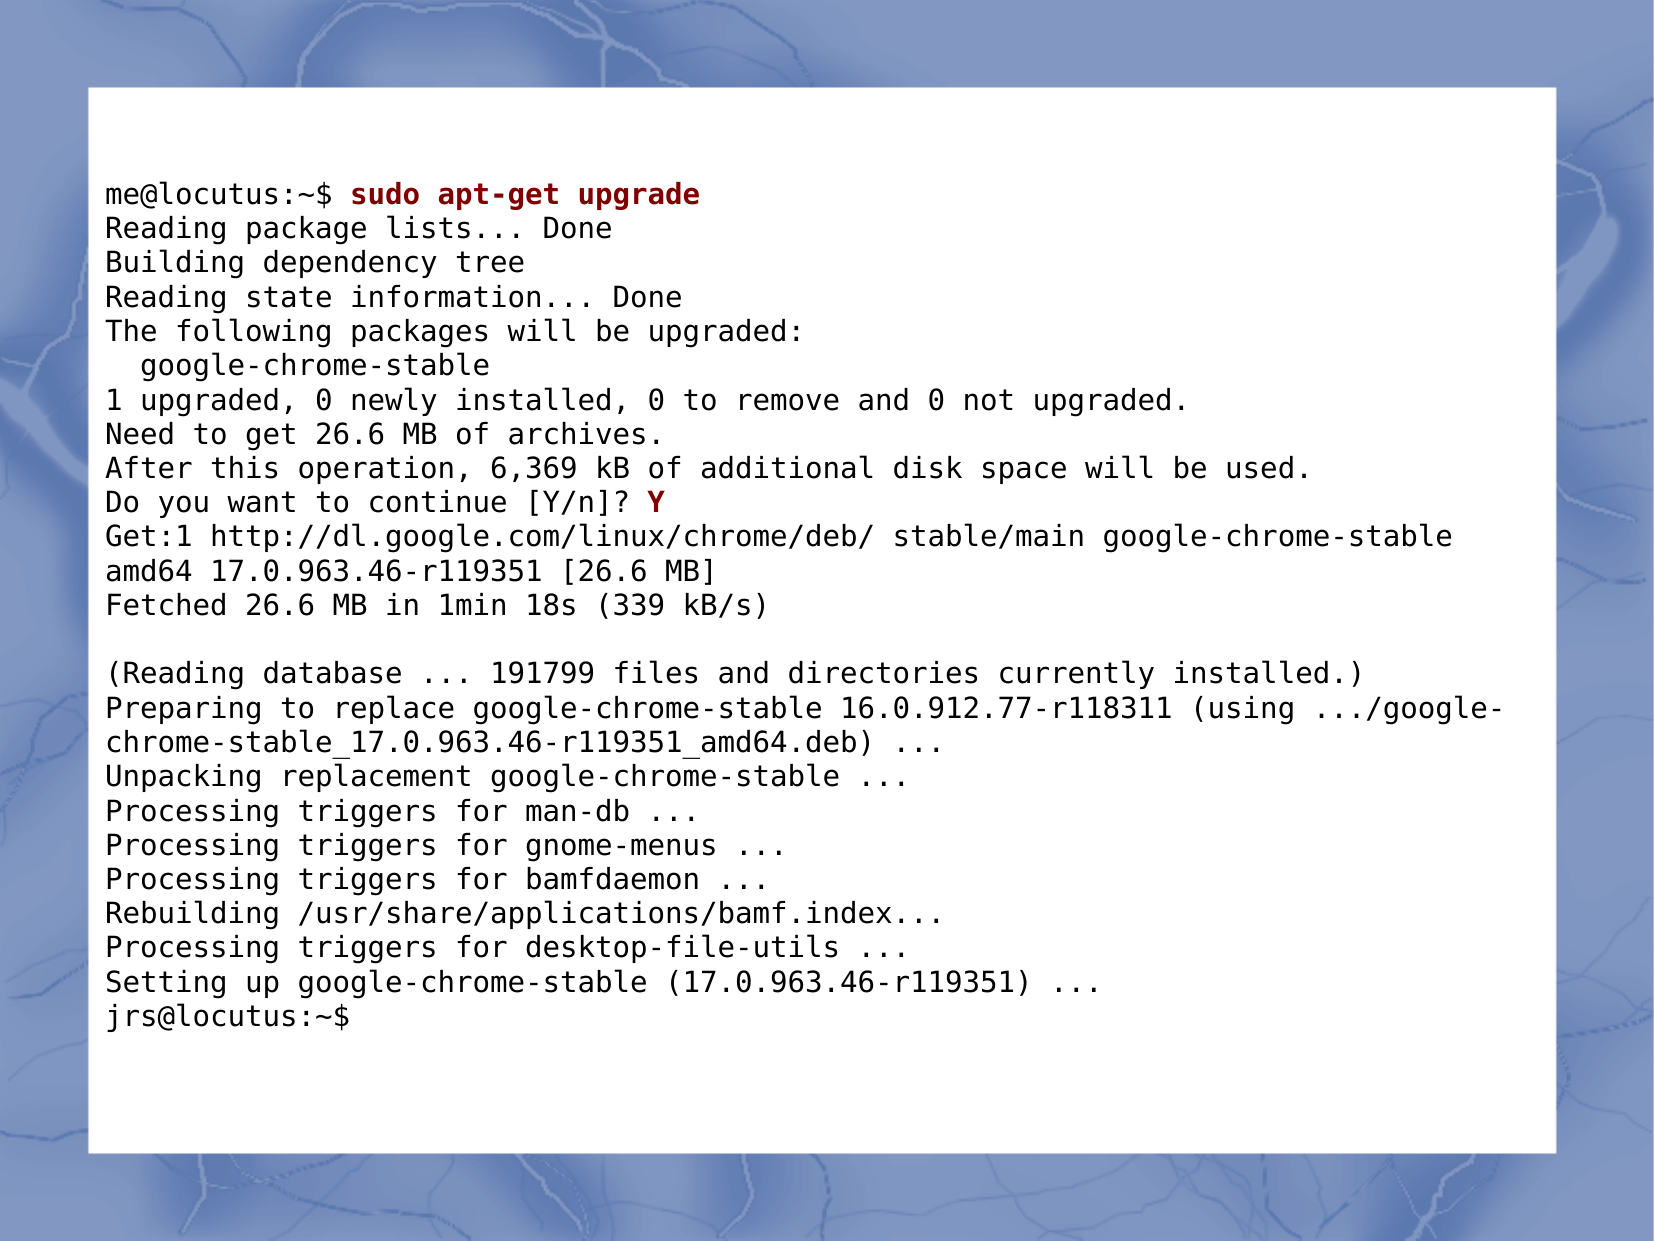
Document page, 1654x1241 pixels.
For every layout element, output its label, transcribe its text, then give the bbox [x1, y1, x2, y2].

picture [0, 0, 1654, 1241]
title me@locutus:~$ sudo apt-get upgrade Reading package lists... Done Building dependency tree Reading state information... Done The following packages will be upgraded: google-chrome-stable 1 upgraded, 0 newly installed, 0 to remove and 0 not upgraded. Need to get 26.6 MB of archives. After this operation, 6,369 kB of additional disk space will be used. Do you want to continue [Y/n]? Y Get:1 http://dl.google.com/linux/chrome/deb/ stable/main google-chrome-stable amd64 17.0.963.46-r119351 [26.6 MB] Fetched 26.6 MB in 1min 18s (339 kB/s) (Reading database ... 191799 files and directories currently installed.) Preparing to replace google-chrome-stable 16.0.912.77-r118311 (using .../google-chrome-stable_17.0.963.46-r119351_amd64.deb) ... Unpacking replacement google-chrome-stable ... Processing triggers for man-db ... Processing triggers for gnome-menus ... Processing triggers for bamfdaemon ... Rebuilding /usr/share/applications/bamf.index... Processing triggers for desktop-file-utils ... Setting up google-chrome-stable (17.0.963.46-r119351) ... jrs@locutus:~$ [105, 105, 1523, 1141]
